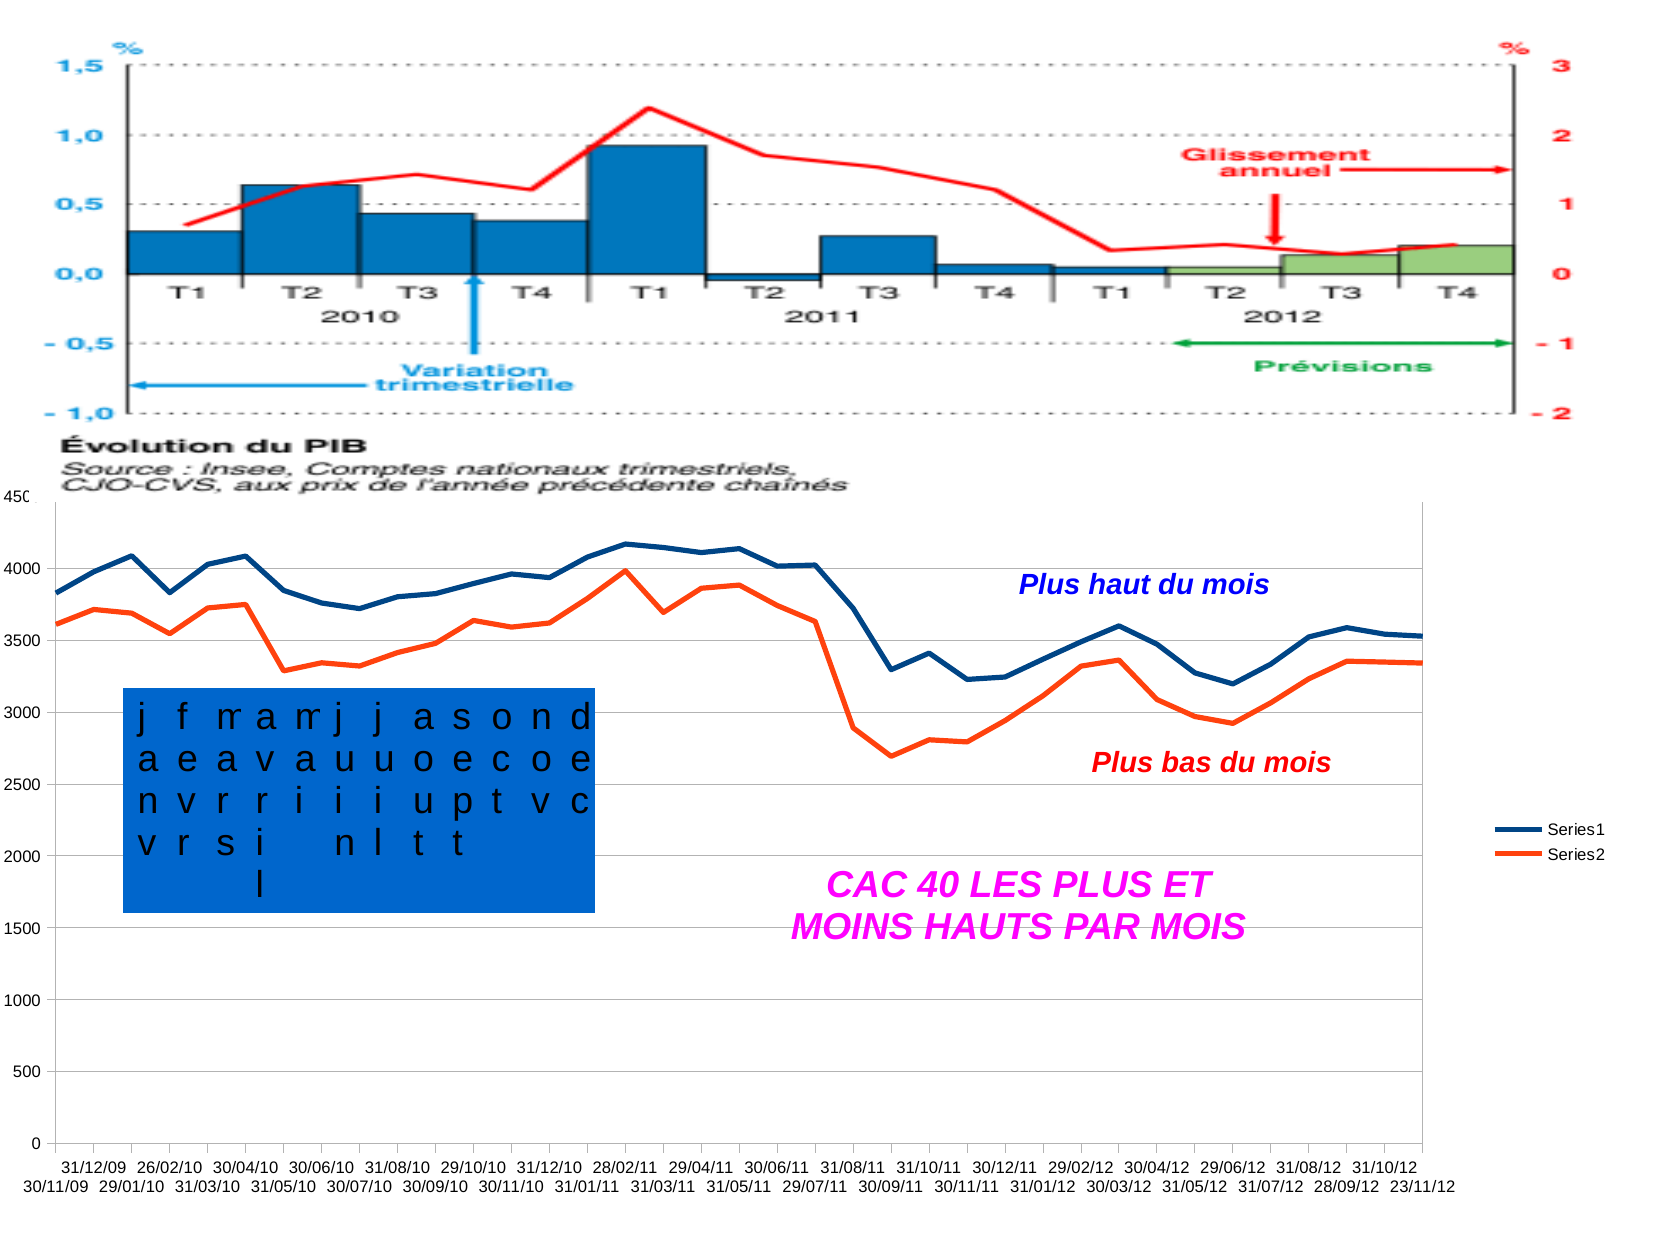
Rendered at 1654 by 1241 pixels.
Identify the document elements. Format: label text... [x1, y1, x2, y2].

picture [29, 29, 1625, 502]
text_box Plus bas du mois [1076, 738, 1359, 787]
table_header sept [438, 688, 477, 913]
table_header mars [202, 688, 241, 913]
table_header mai [280, 688, 320, 913]
table_header juil [359, 688, 398, 913]
text_box Plus haut du mois [1003, 561, 1300, 610]
table_header dec [556, 688, 595, 913]
table_header janv [123, 688, 162, 913]
table_header juin [320, 688, 359, 913]
table_header aout [398, 688, 438, 913]
text_box CAC 40 LES PLUS ET MOINS HAUTS PAR MOIS [767, 856, 1270, 958]
table_header fevr [162, 688, 202, 913]
table_header avril [241, 688, 280, 913]
table_header oct [477, 688, 516, 913]
table_header nov [516, 688, 556, 913]
chart [0, 472, 1625, 1211]
